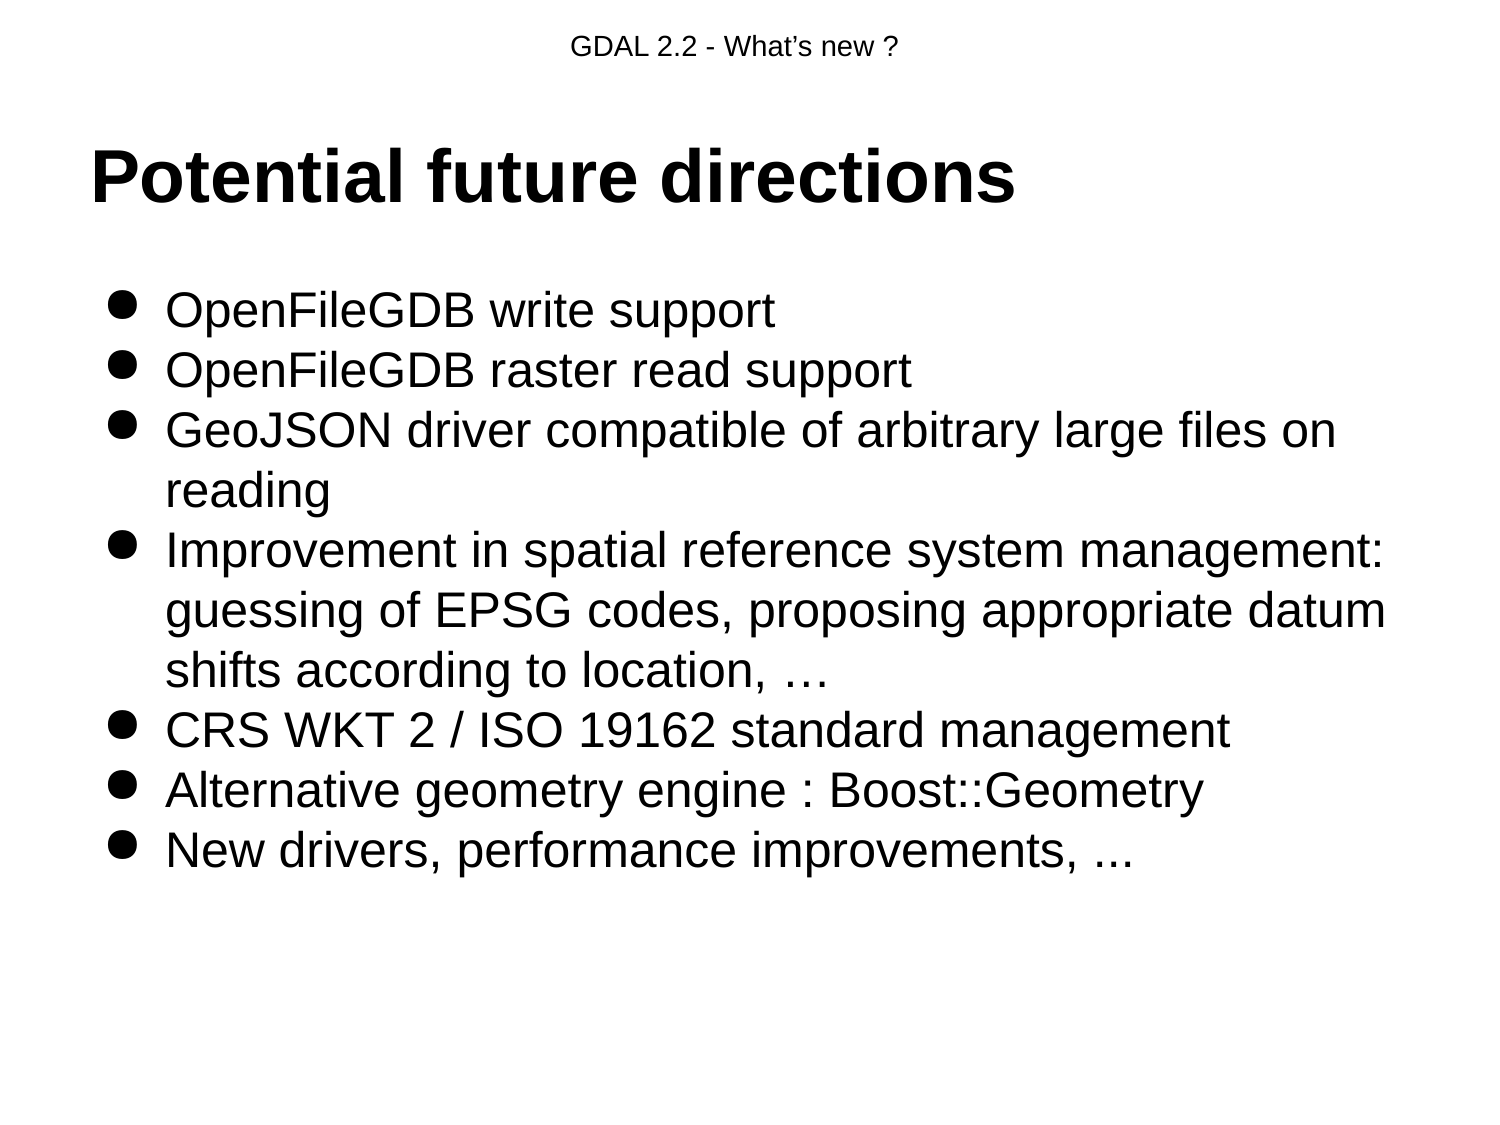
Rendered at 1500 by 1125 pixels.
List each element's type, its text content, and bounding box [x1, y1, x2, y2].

list OpenFileGDB write support OpenFileGDB raster read support GeoJSON driver compatible of arbitrary large files on reading Improvement in spatial reference system management: guessing of EPSG codes, proposing appropriate datum shifts according to location, … CRS WKT 2 / ISO 19162 standard management Alternative geometry engine : Boost::Geometry New drivers, performance improvements, ... [75, 262, 1425, 1078]
title Potential future directions [75, 45, 1425, 233]
